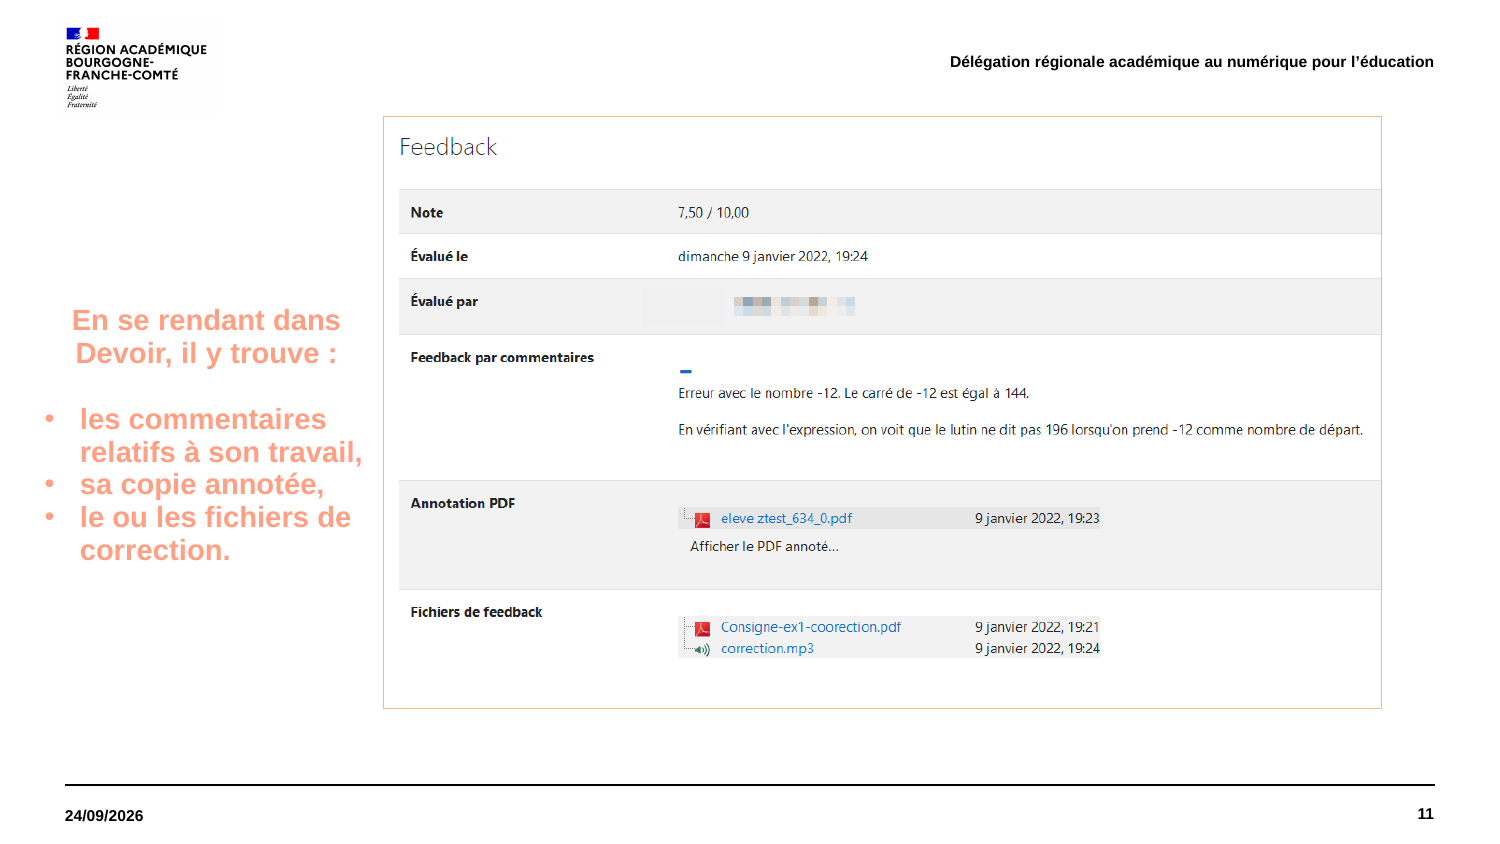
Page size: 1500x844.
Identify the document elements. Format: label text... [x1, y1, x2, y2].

picture [383, 116, 1382, 709]
text_box 23/04/2023 [64, 787, 245, 843]
text_box En se rendant dans Devoir, il y trouve : les commentaires relatifs à son travail, sa copie annotée, le ou les fichiers de correction. [29, 296, 383, 575]
text_box <numéro> [1213, 784, 1435, 843]
text_box Délégation régionale académique au numérique pour l’éducation [944, 32, 1435, 91]
picture [55, 16, 218, 119]
